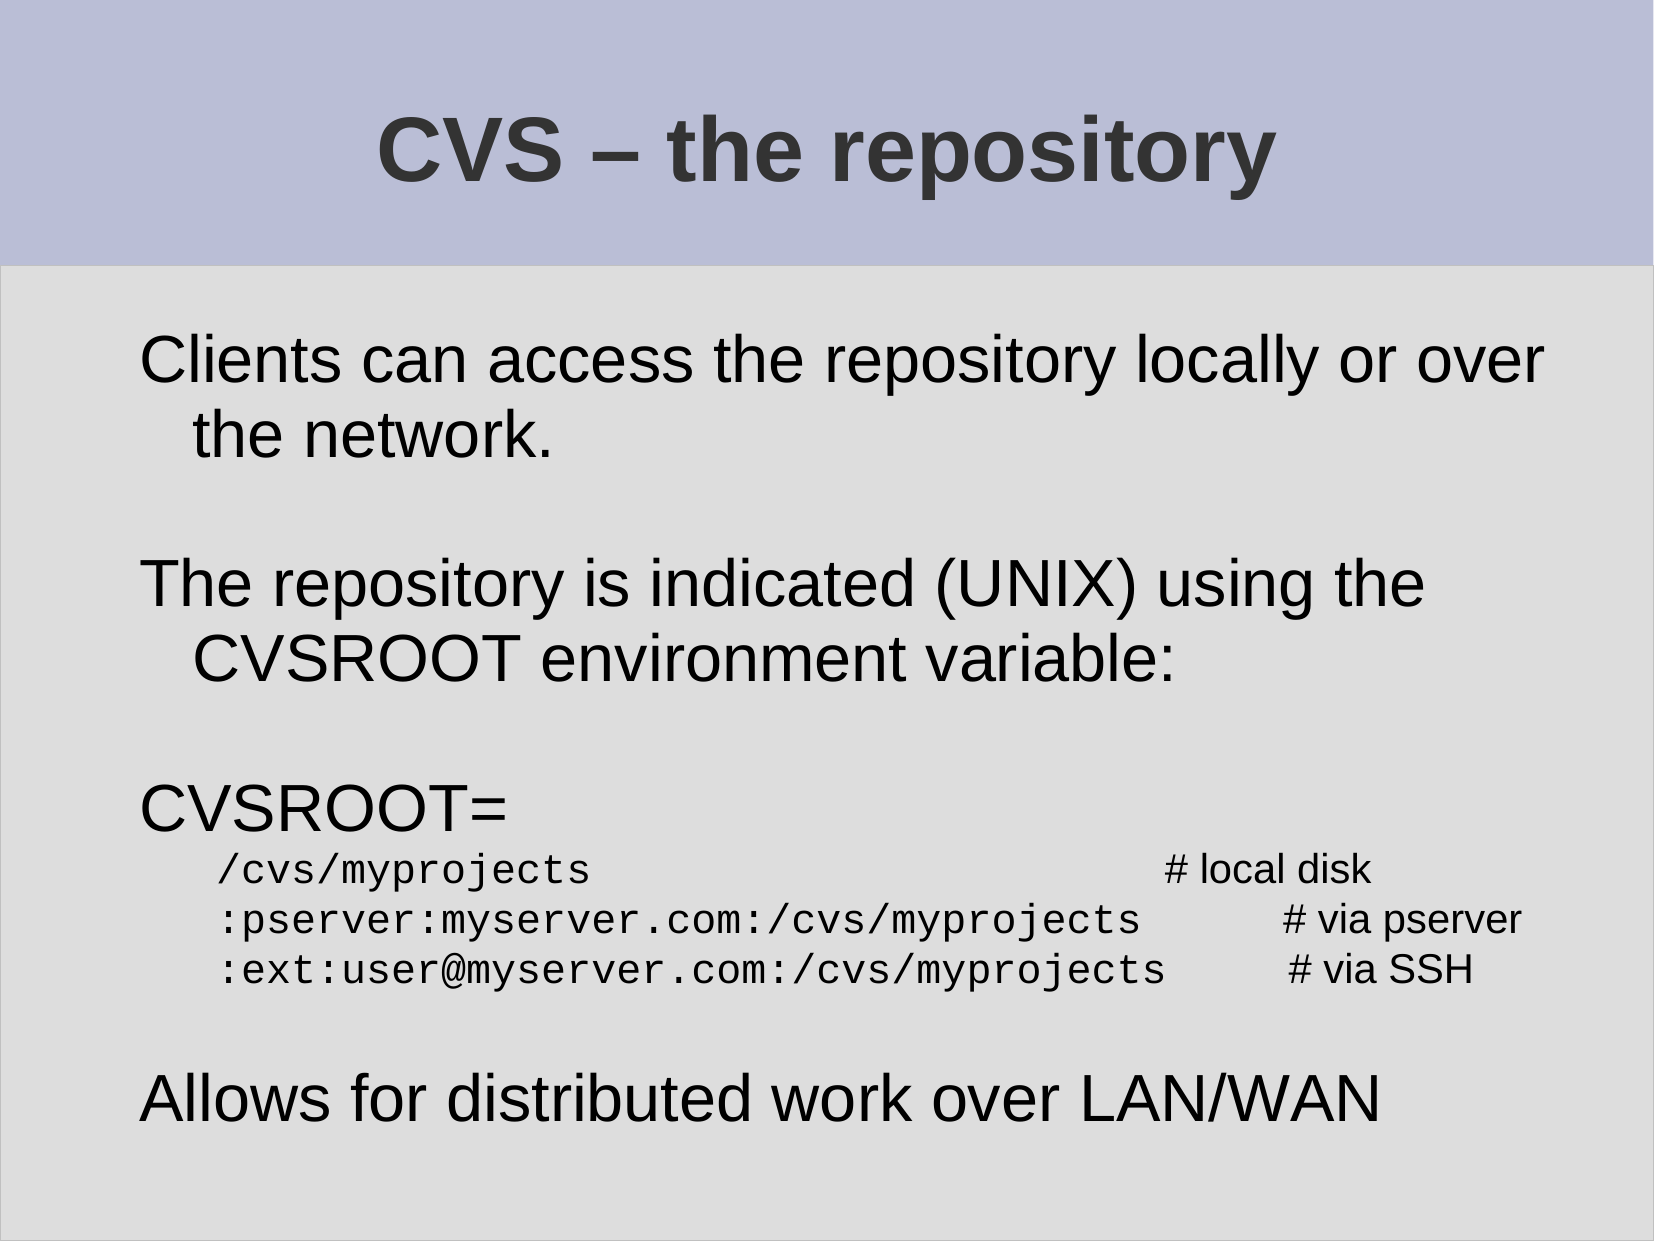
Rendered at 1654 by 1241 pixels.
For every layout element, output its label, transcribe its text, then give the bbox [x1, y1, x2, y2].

title CVS – the repository [121, 46, 1534, 254]
list Clients can access the repository locally or over the network. The repository is indicated (UNIX) using the CVSROOT environment variable: CVSROOT= /cvs/myprojects # local disk :pserver:myserver.com:/cvs/myprojects # via pserver :ext:user@myserver.com:/cvs/myprojects # via SSH Allows for distributed work over LAN/WAN [121, 322, 1561, 1196]
